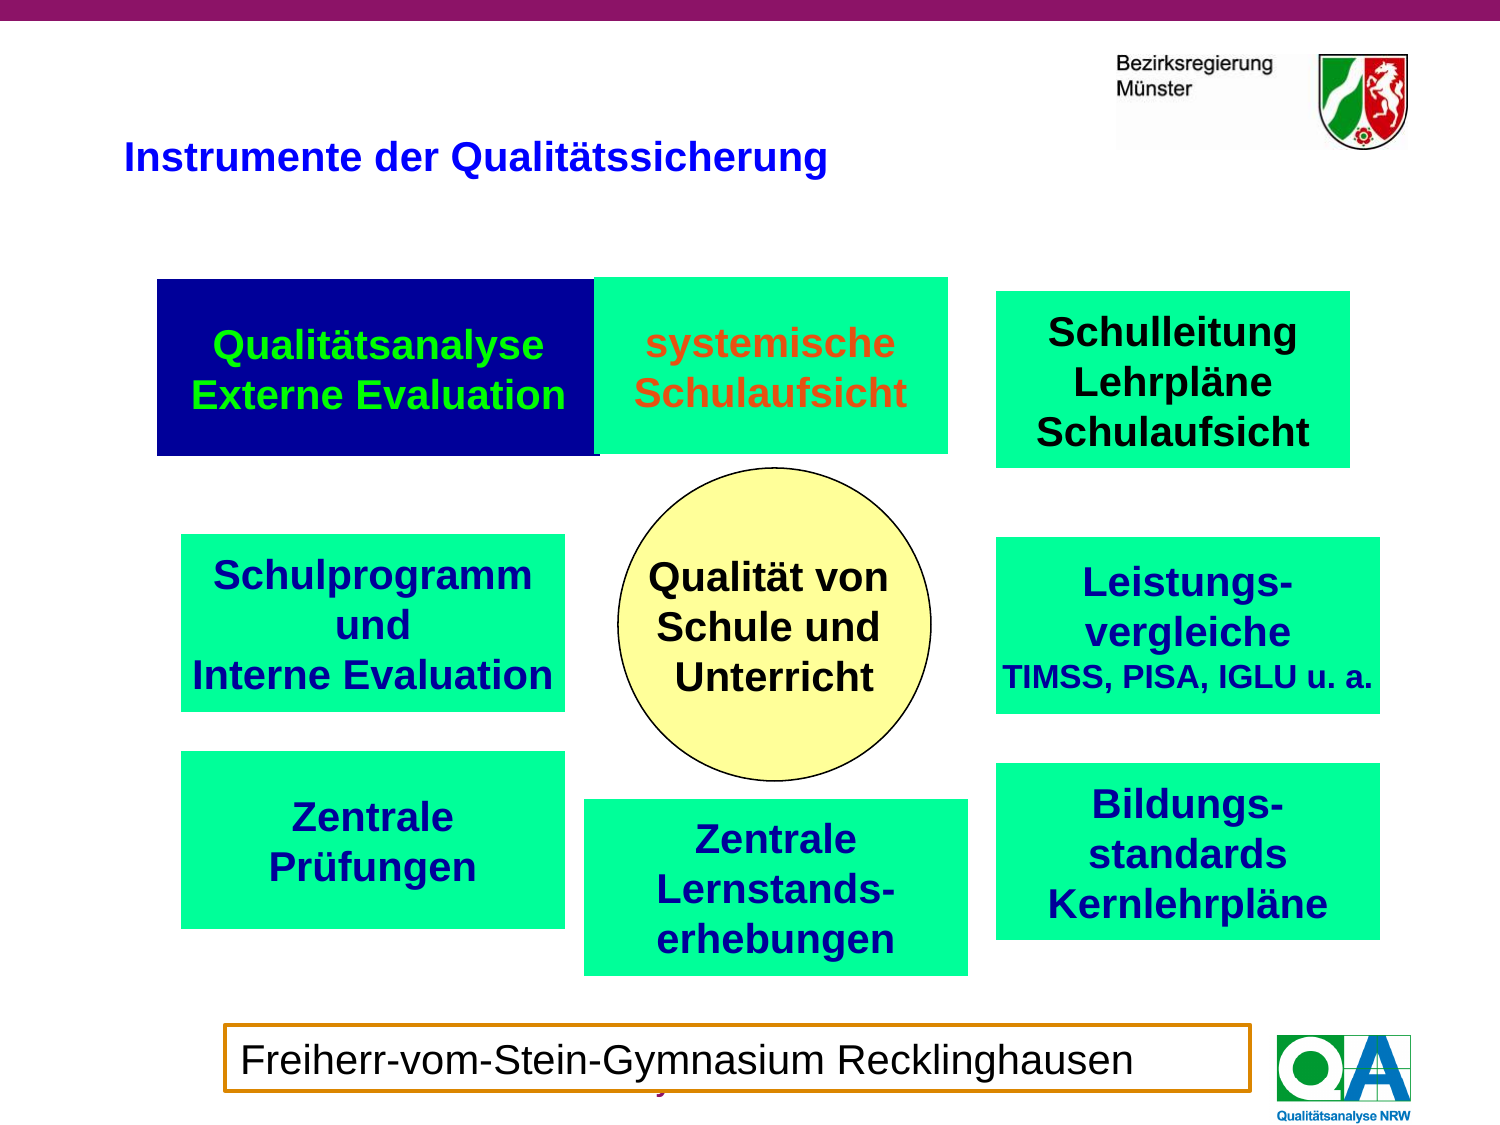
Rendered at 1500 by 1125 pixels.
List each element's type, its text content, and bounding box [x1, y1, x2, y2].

text_box Bildungs- standards Kernlehrpläne [996, 763, 1380, 940]
text_box Qualitätsanalyse Externe Evaluation [157, 279, 600, 456]
text_box Freiherr-vom-Stein-Gymnasium Recklinghausen [225, 1025, 1251, 1091]
text_box Schulprogramm und Interne Evaluation [181, 534, 565, 712]
text_box Leistungs- vergleiche TIMSS, PISA, IGLU u. a. [996, 537, 1380, 714]
text_box Schulleitung Lehrpläne Schulaufsicht [996, 291, 1350, 468]
text_box Zentrale Prüfungen [181, 751, 565, 929]
text_box systemische Schulaufsicht [594, 277, 948, 454]
text_box Zentrale Lernstands- erhebungen [584, 799, 968, 976]
text_box Qualität von Schule und Unterricht [617, 467, 932, 782]
title Instrumente der Qualitätssicherung [123, 42, 932, 180]
